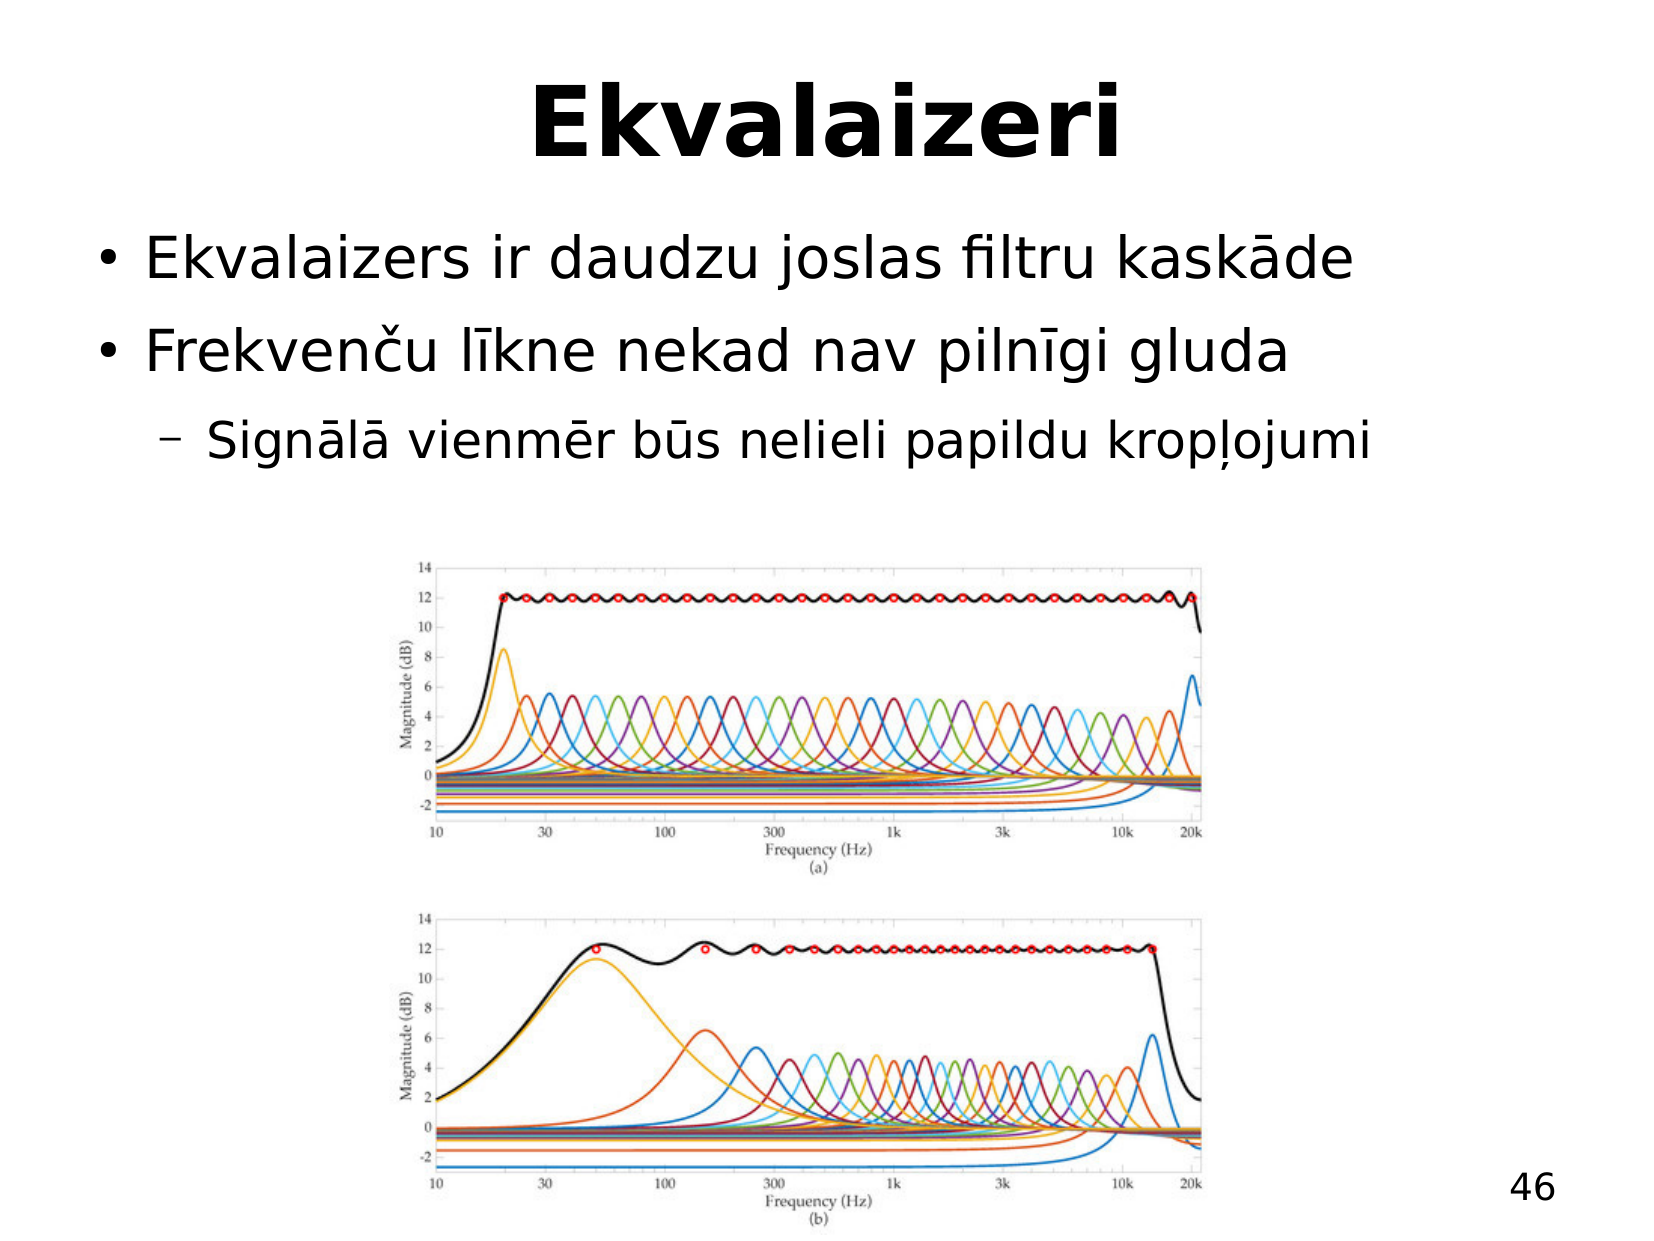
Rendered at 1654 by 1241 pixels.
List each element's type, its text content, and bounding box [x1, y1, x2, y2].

picture [389, 550, 1217, 1235]
list Ekvalaizers ir daudzu joslas filtru kaskāde Frekvenču līkne nekad nav pilnīgi gluda Signālā vienmēr būs nelieli papildu kropļojumi [82, 225, 1538, 556]
title Ekvalaizeri [82, 49, 1571, 196]
